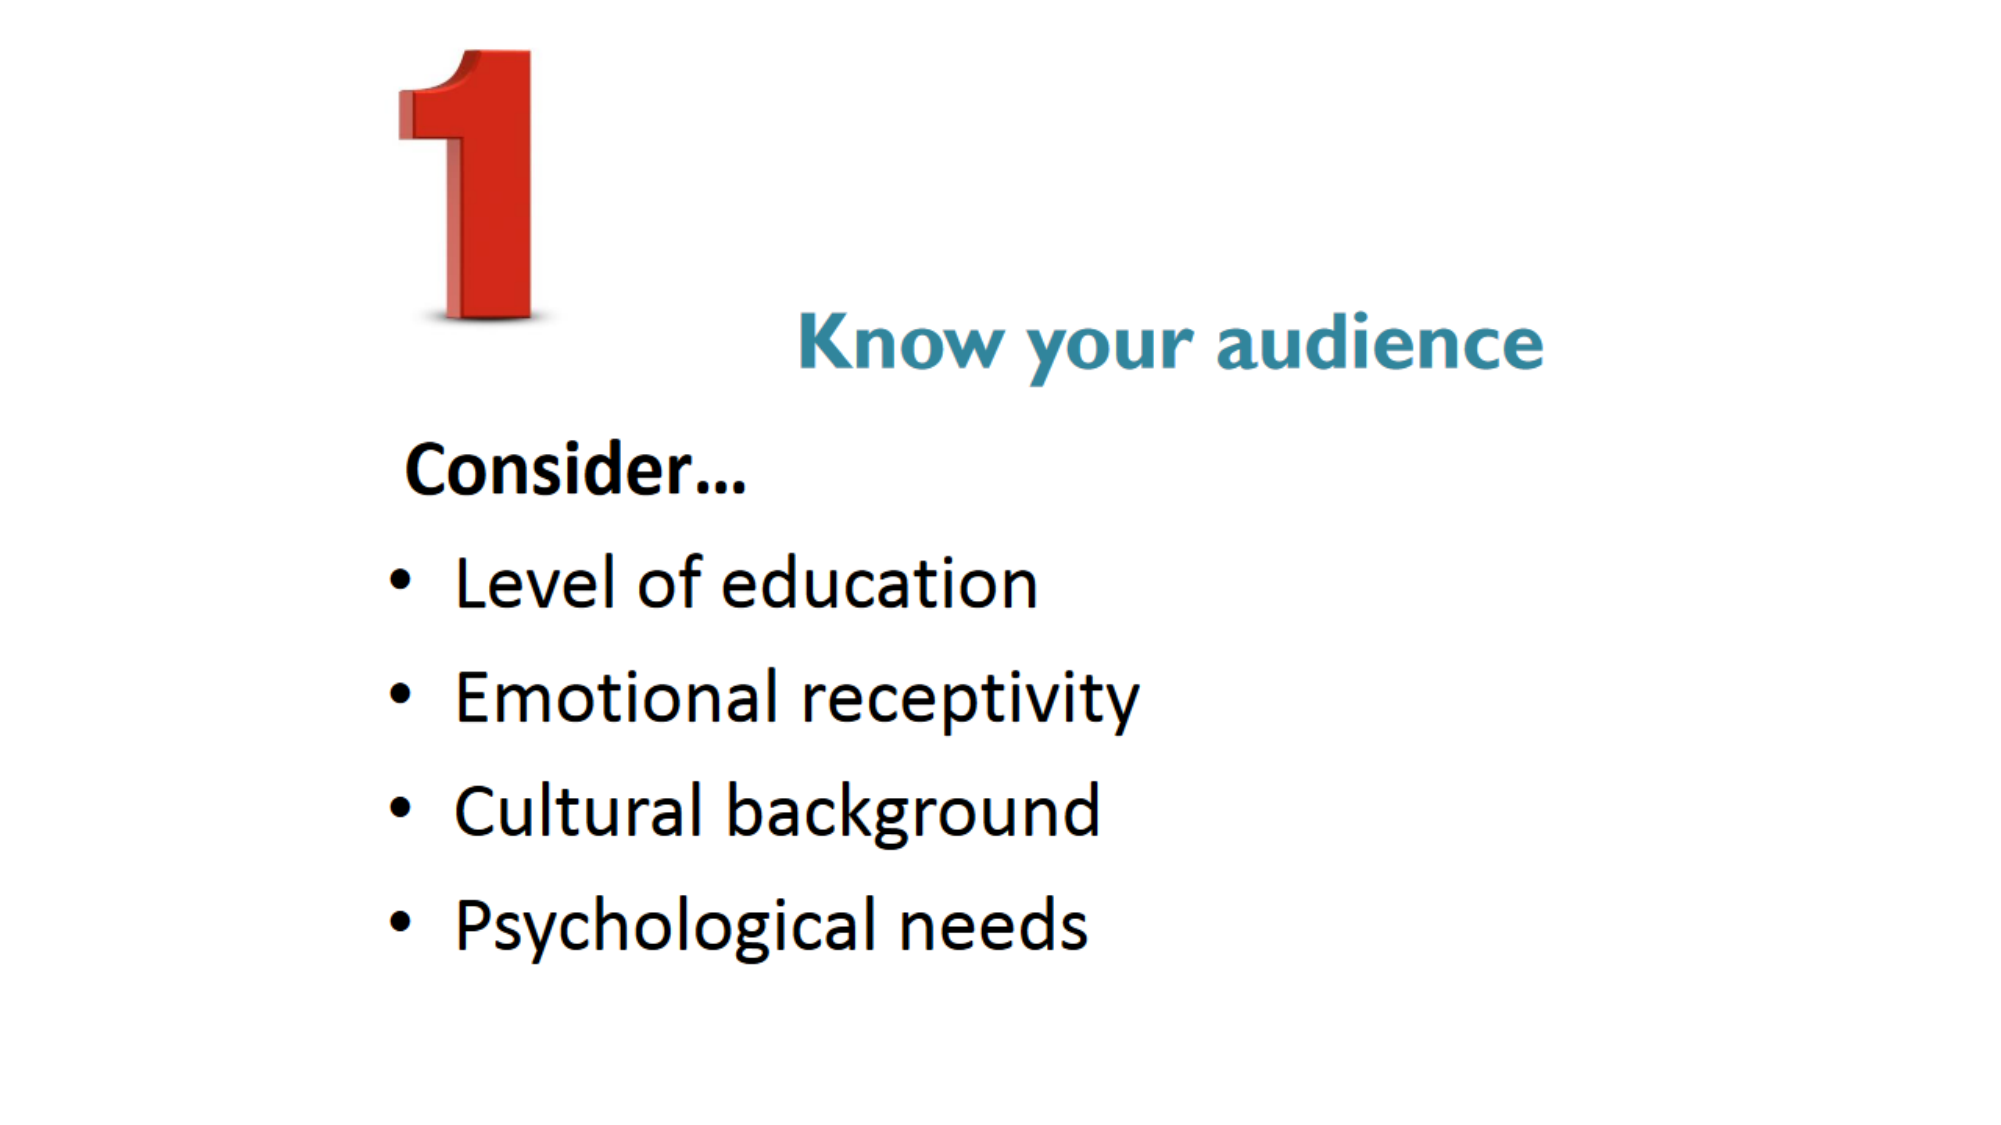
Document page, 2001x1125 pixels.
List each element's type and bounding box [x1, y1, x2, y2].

picture [352, 34, 1648, 1091]
